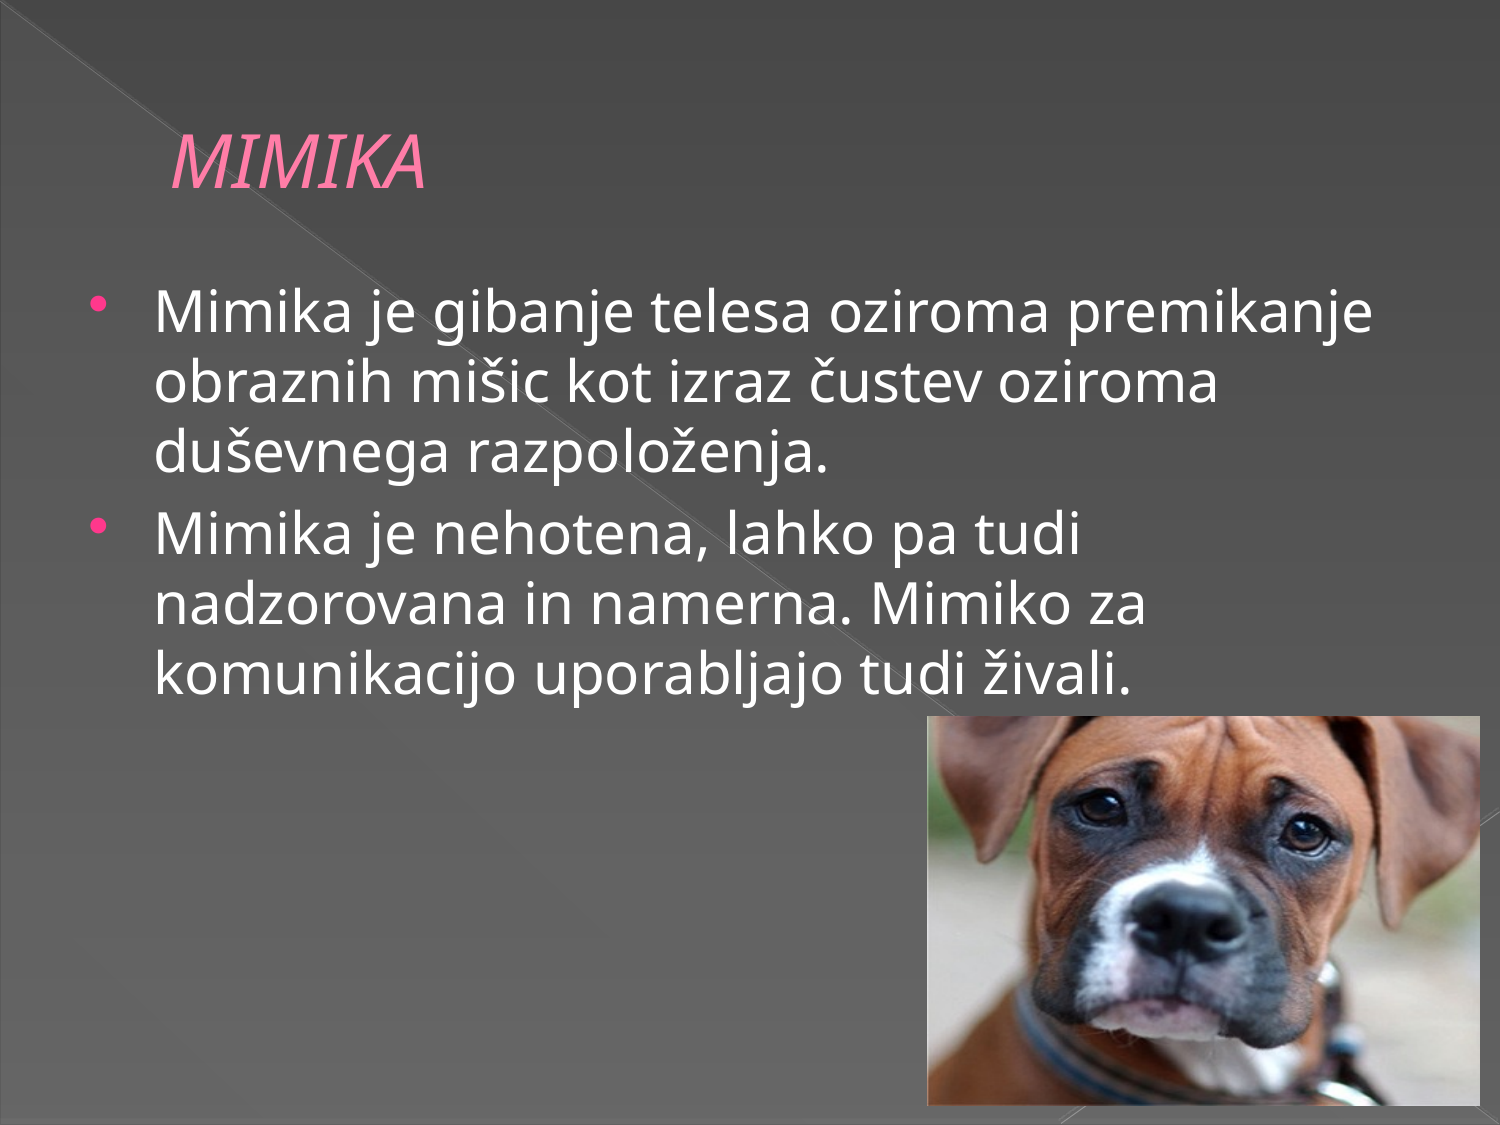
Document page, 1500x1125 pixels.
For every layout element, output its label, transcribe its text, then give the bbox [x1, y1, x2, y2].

title MIMIKA [75, 43, 1425, 274]
list Mimika je gibanje telesa oziroma premikanje obraznih mišic kot izraz čustev oziroma duševnega razpoloženja. Mimika je nehotena, lahko pa tudi nadzorovana in namerna. Mimiko za komunikacijo uporabljajo tudi živali. [64, 267, 1415, 1018]
picture [927, 716, 1480, 1106]
